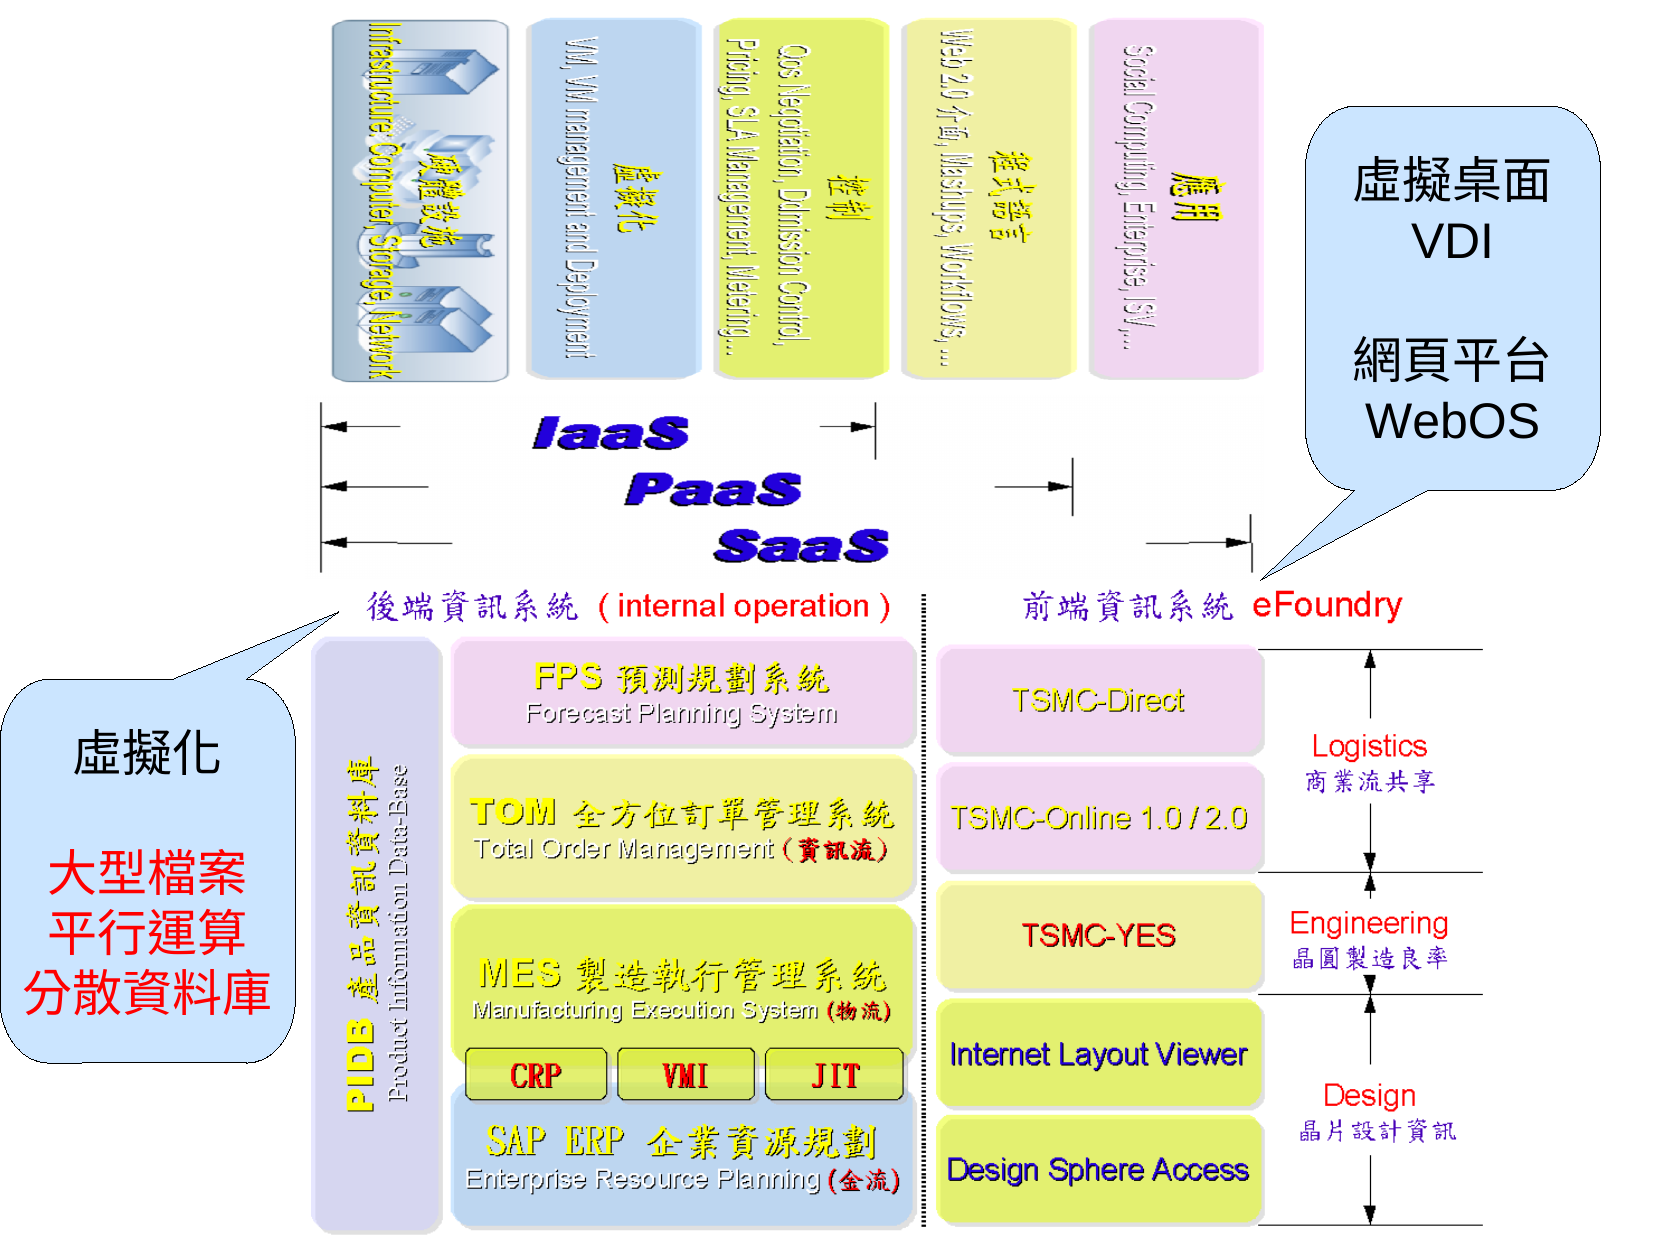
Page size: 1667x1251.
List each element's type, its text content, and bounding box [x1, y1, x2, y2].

picture [305, 395, 1493, 1237]
picture [323, 17, 1264, 384]
text_box 虛擬化 大型檔案 平行運算 分散資料庫 [0, 611, 339, 1064]
text_box 虛擬桌面 VDI 網頁平台 WebOS [1260, 106, 1601, 581]
